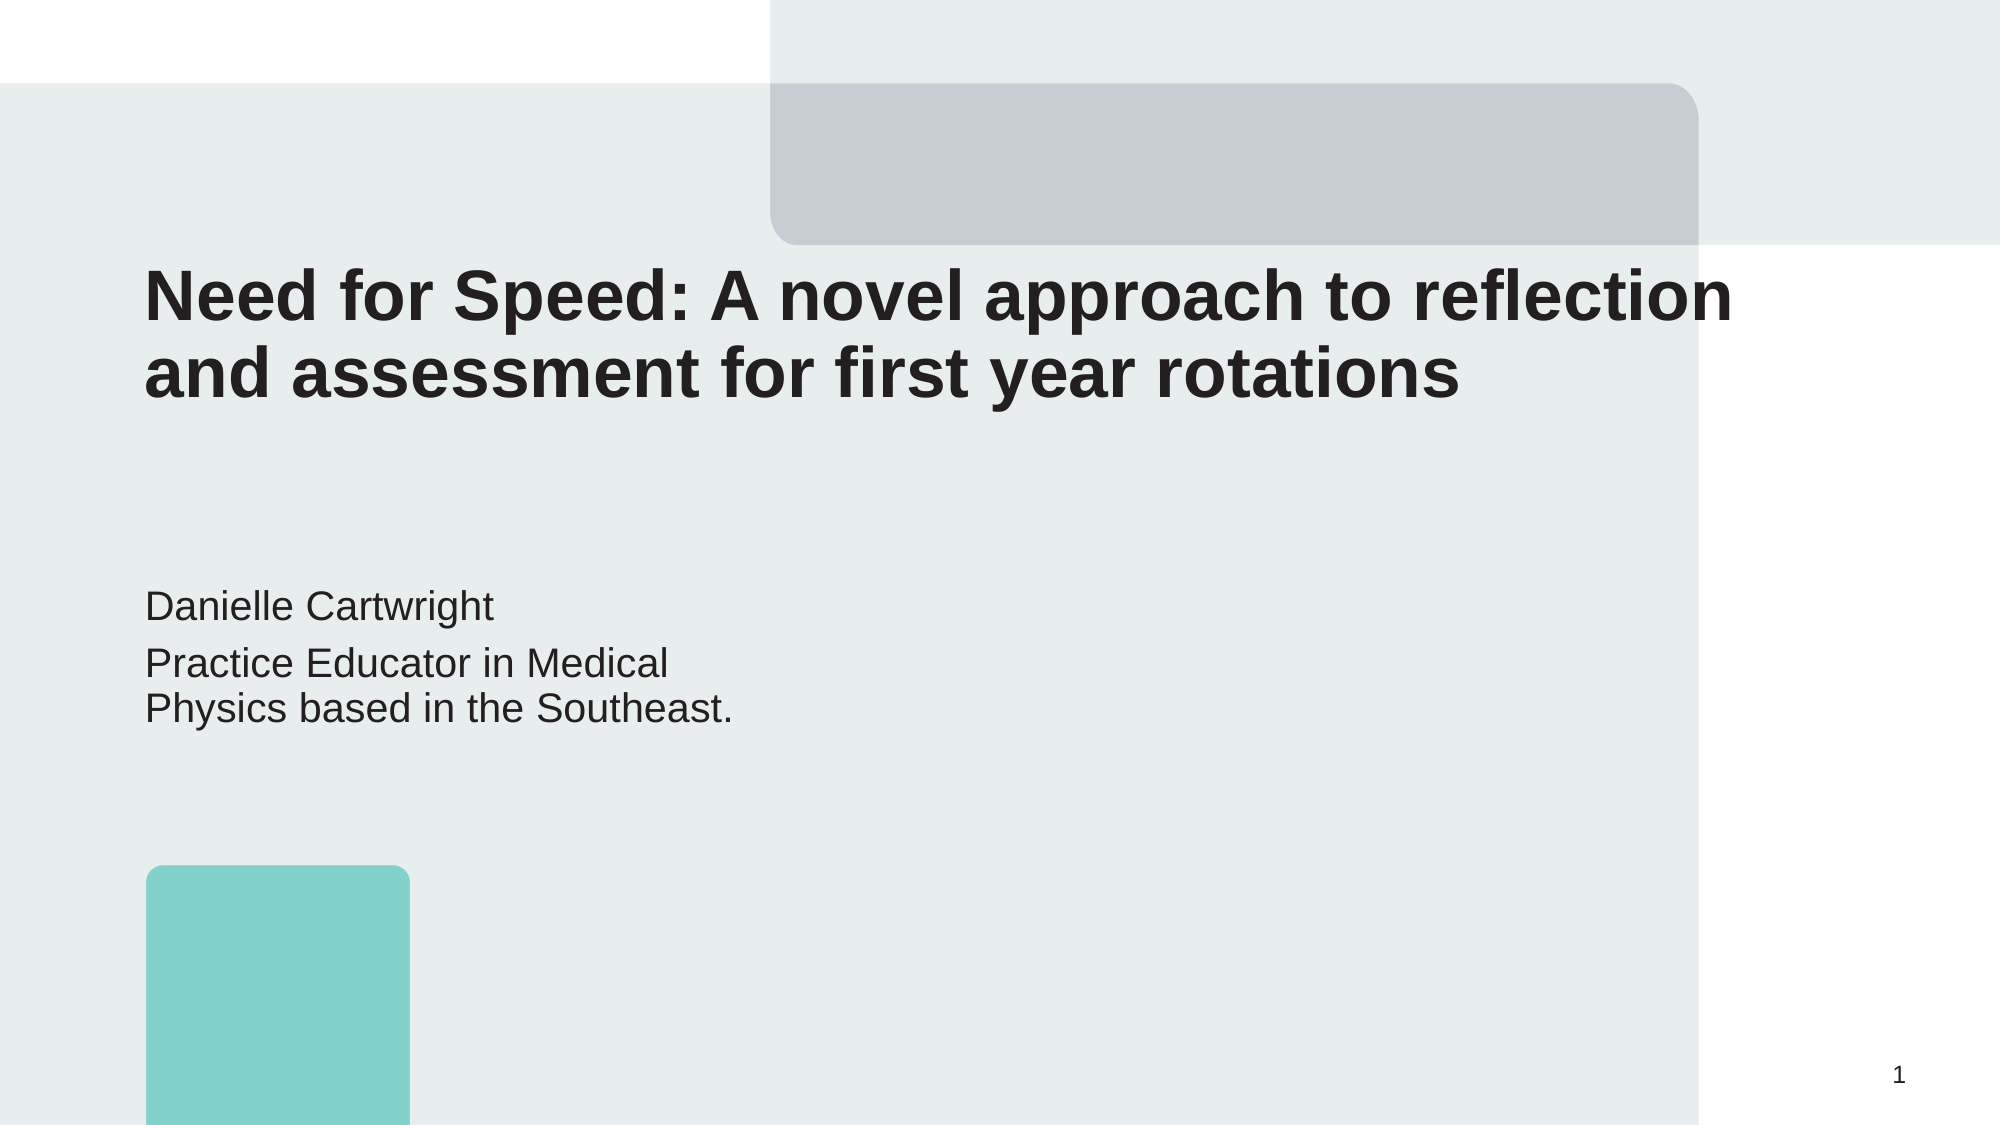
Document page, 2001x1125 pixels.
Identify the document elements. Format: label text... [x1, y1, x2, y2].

list Danielle Cartwright Practice Educator in Medical Physics based in the Southeast. [144, 584, 1397, 842]
list Need for Speed: A novel approach to reflection and assessment for first year rotations [144, 258, 1737, 417]
